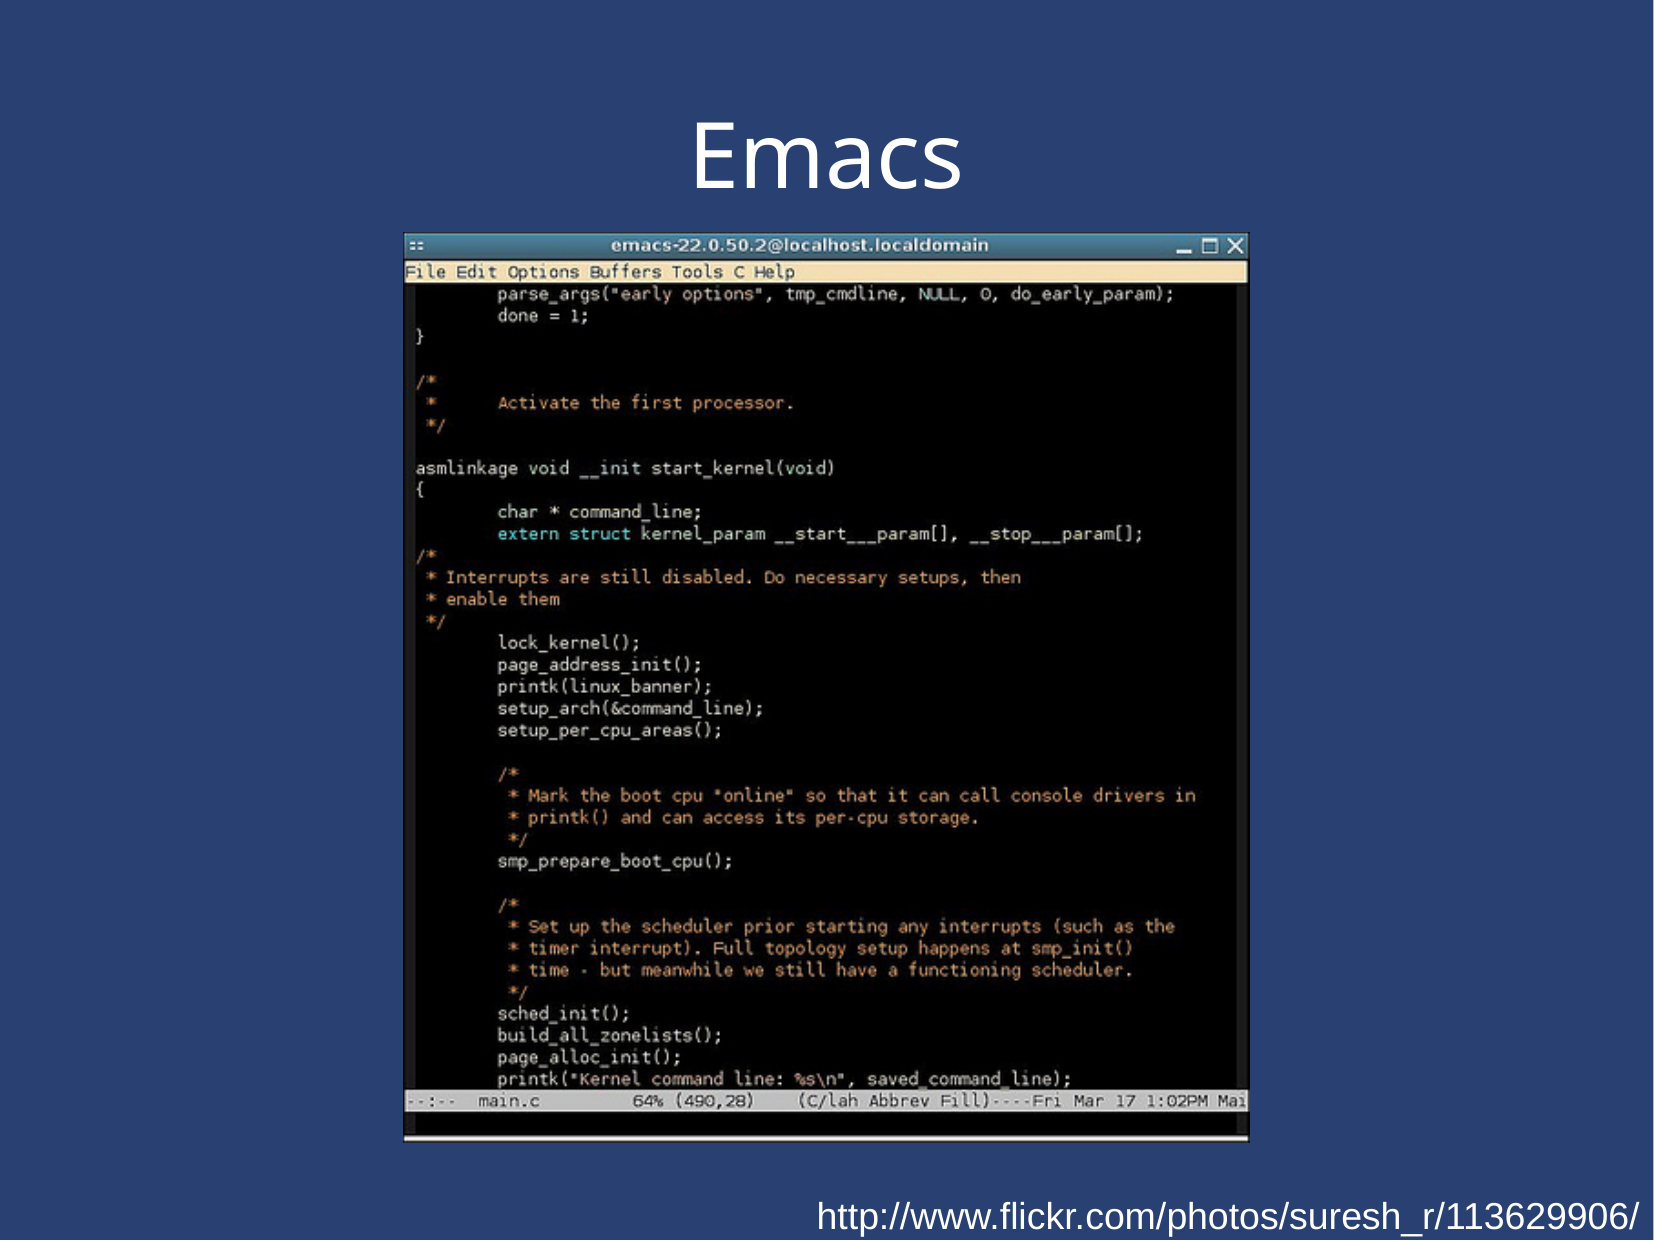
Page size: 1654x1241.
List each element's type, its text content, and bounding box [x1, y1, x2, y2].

text_box http://www.flickr.com/photos/suresh_r/113629906/ [801, 1188, 1654, 1241]
title Emacs [82, 49, 1571, 257]
picture [403, 257, 1250, 1143]
